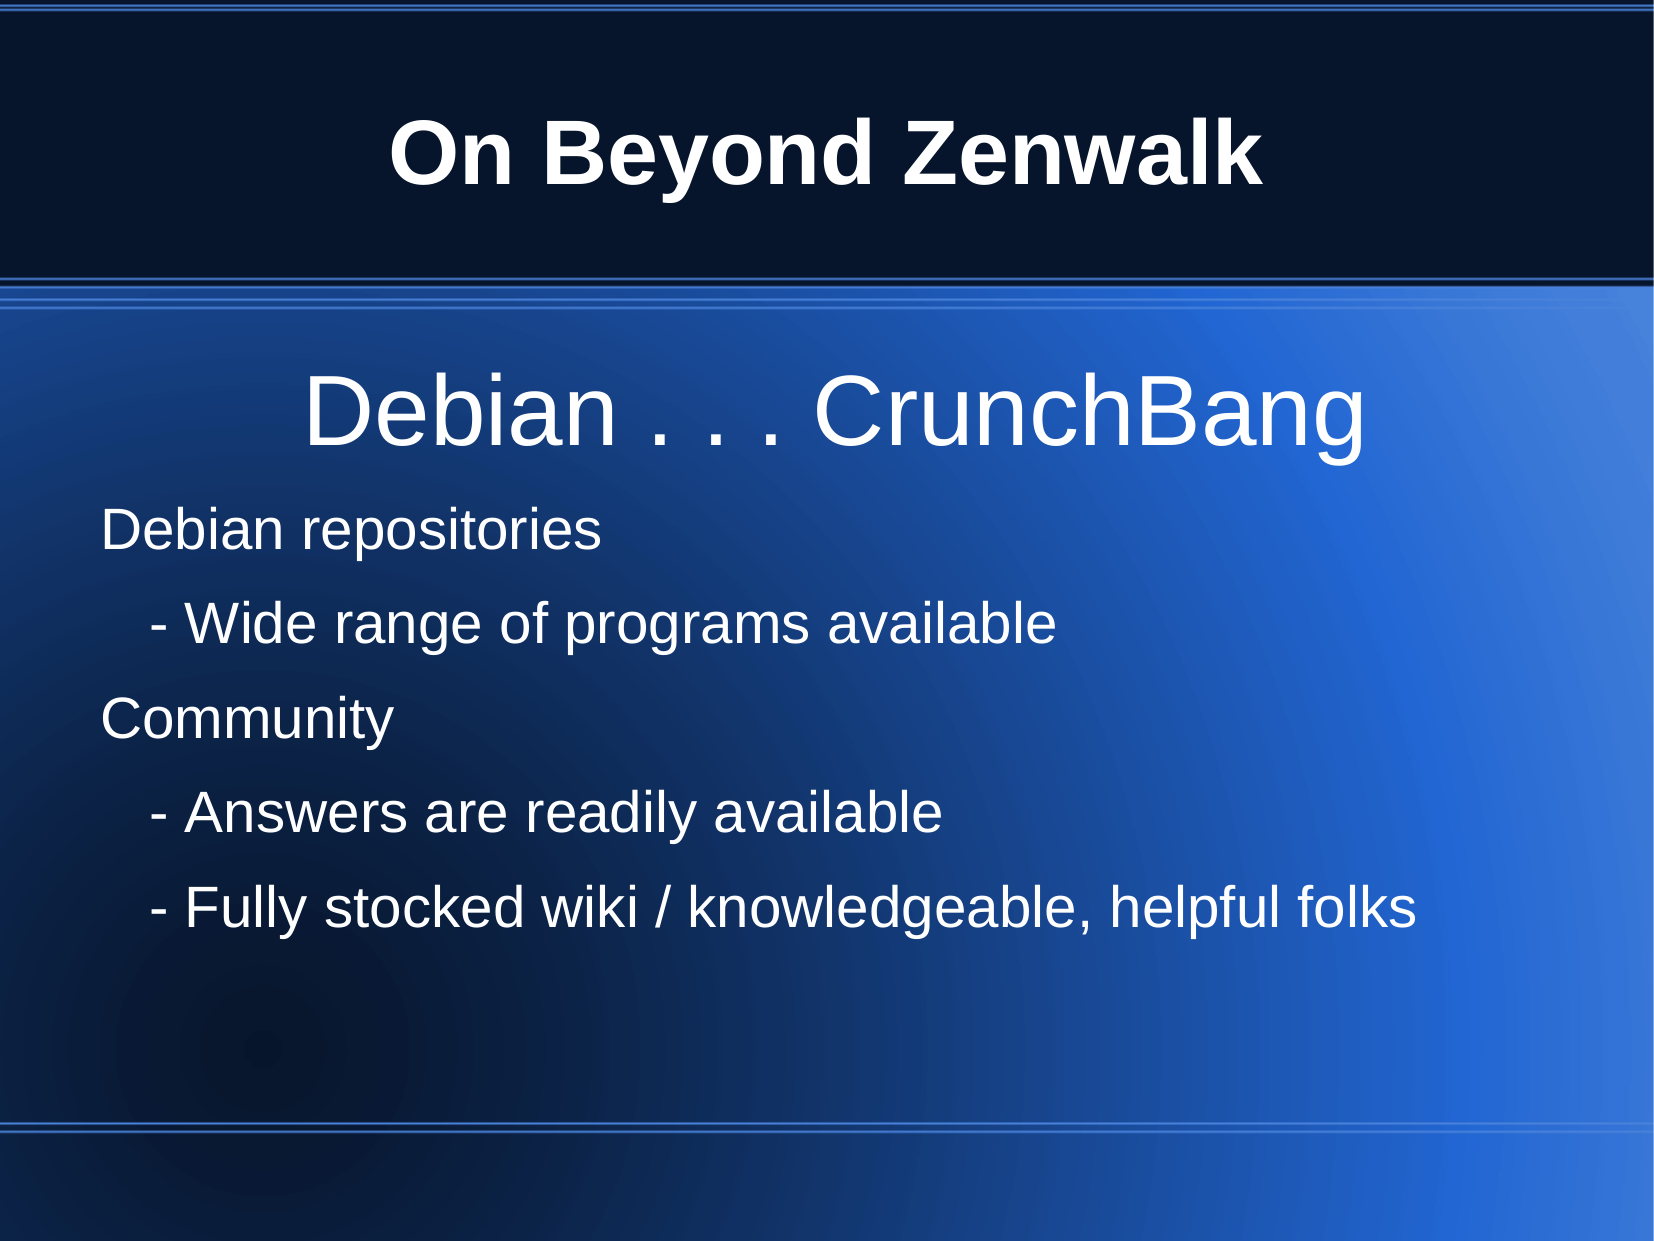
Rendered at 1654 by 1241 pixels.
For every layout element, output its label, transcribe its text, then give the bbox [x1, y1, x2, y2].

list Debian . . . CrunchBang Debian repositories - Wide range of programs available Community - Answers are readily available - Fully stocked wiki / knowledgeable, helpful folks [82, 355, 1571, 1241]
picture [0, 0, 1654, 1241]
title On Beyond Zenwalk [82, 56, 1571, 250]
